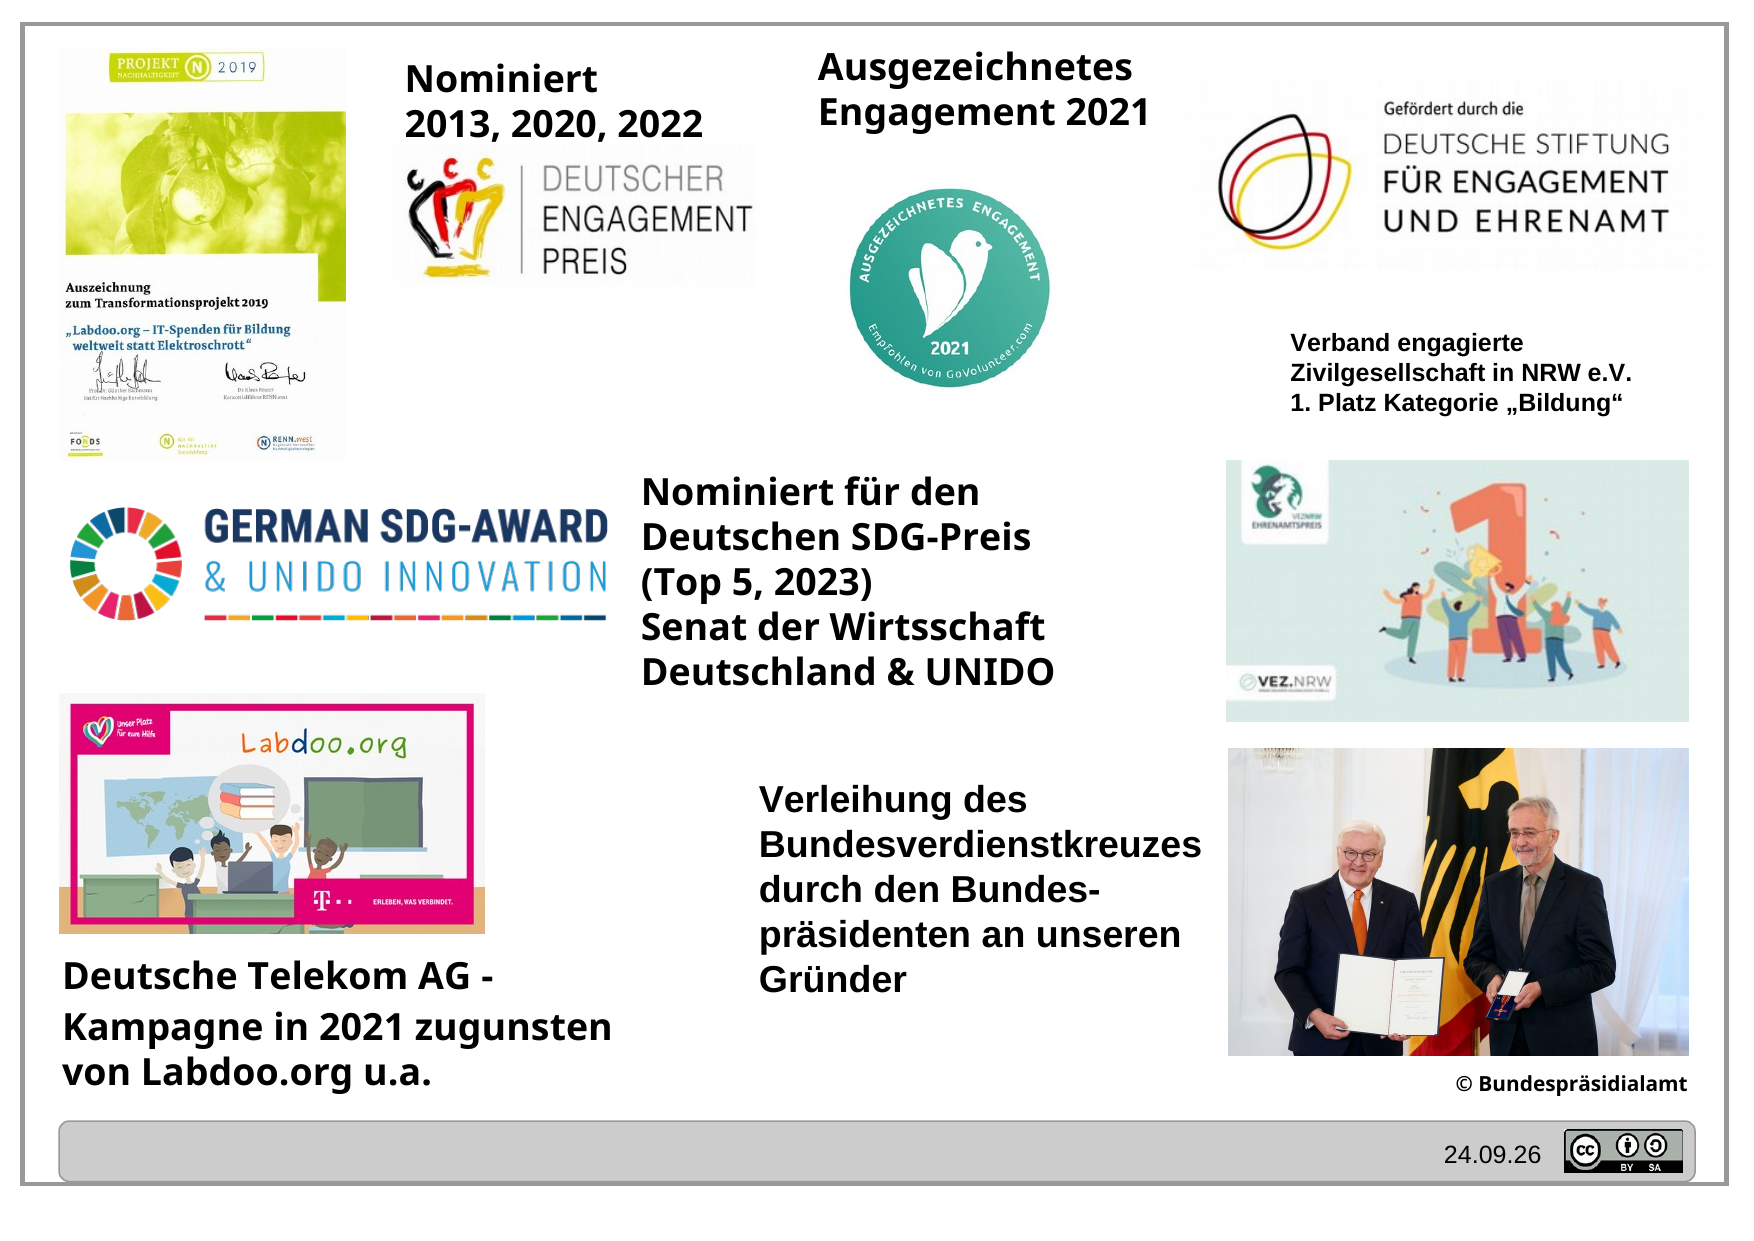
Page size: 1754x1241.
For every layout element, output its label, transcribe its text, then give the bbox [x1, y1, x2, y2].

text_box Verleihung des Bundesverdienstkreuzes durch den Bundes-präsidenten an unseren Gründer [744, 767, 1227, 1031]
text_box Deutsche Telekom AG - Kampagne in 2021 zugunsten von Labdoo.org u.a. [47, 944, 650, 1109]
picture [1228, 748, 1689, 1056]
picture [1178, 80, 1713, 272]
picture [1226, 460, 1689, 722]
text_box Nominiert für den Deutschen SDG-Preis (Top 5, 2023) Senat der Wirtsschaft Deutschland & UNIDO [625, 460, 1087, 709]
picture [59, 693, 485, 934]
picture [1564, 1129, 1683, 1173]
text_box © Bundespräsidialamt [1440, 1062, 1713, 1103]
text_box Ausgezeichnetes Engagement 2021 [803, 35, 1170, 161]
text_box Verband engagierte Zivilgesellschaft in NRW e.V. 1. Platz Kategorie „Bildung“ [1275, 318, 1666, 438]
picture [392, 228, 756, 287]
picture [70, 507, 615, 621]
picture [59, 47, 346, 461]
picture [838, 177, 1058, 396]
text_box Nominiert 2013, 2020, 2022 [389, 47, 780, 228]
